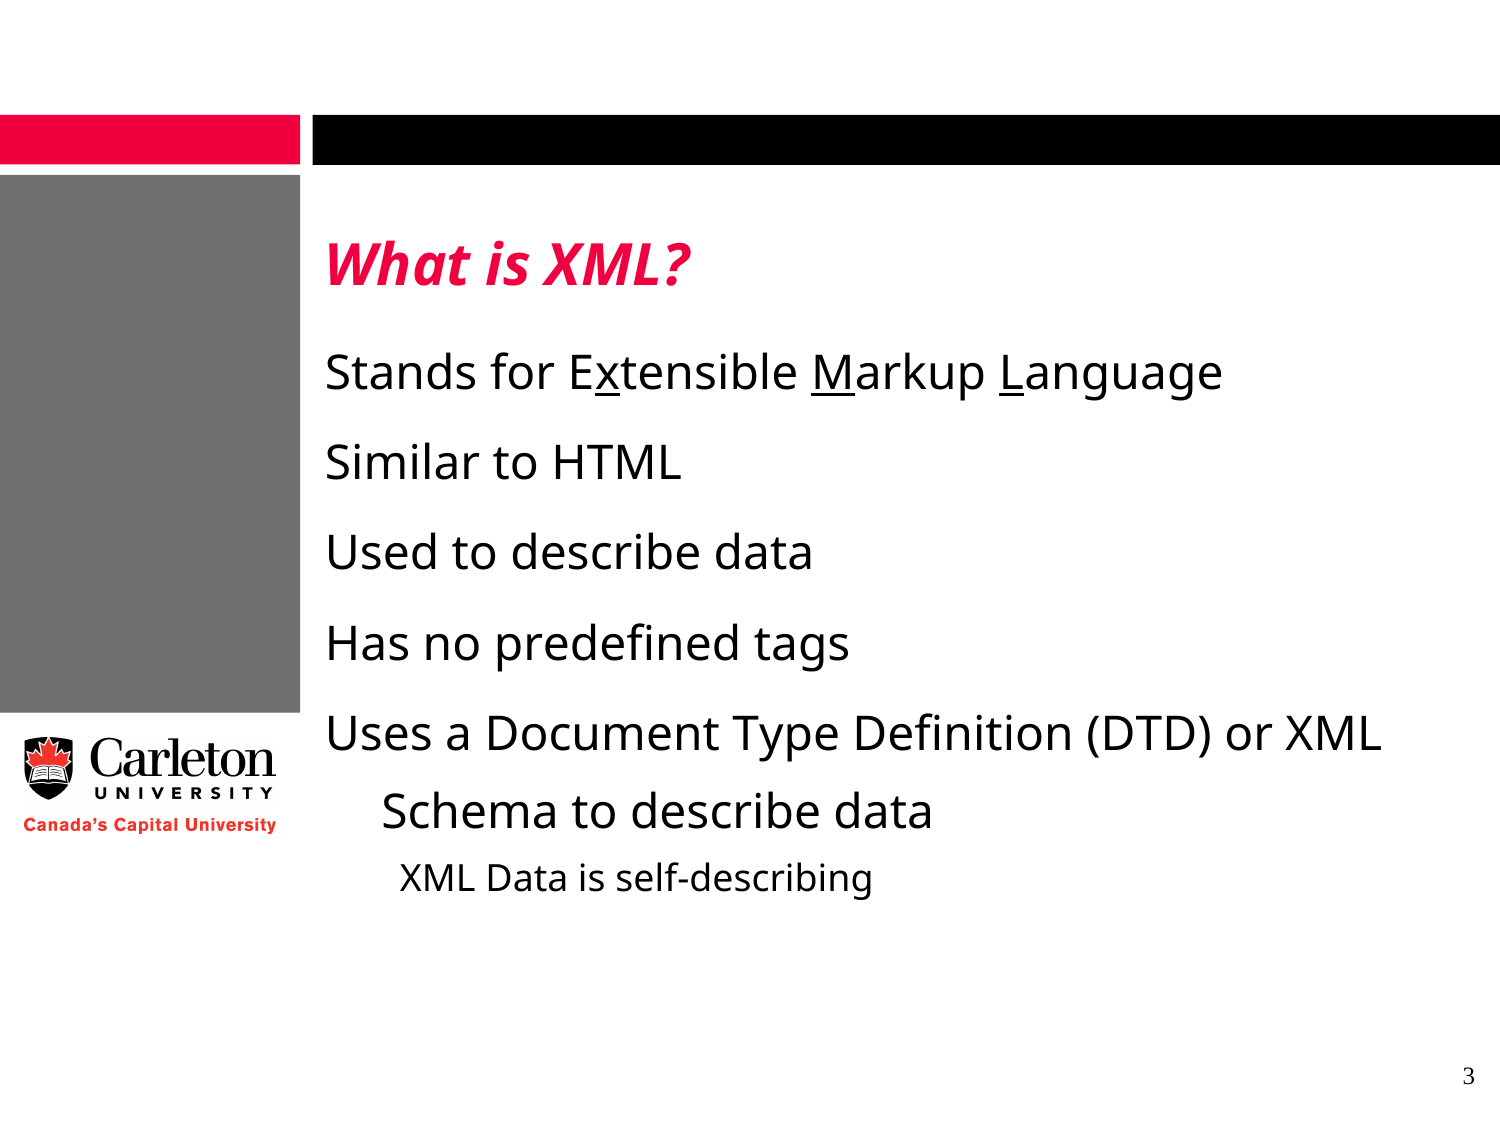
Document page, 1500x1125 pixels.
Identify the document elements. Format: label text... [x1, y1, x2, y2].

picture [24, 737, 276, 834]
list Stands for Extensible Markup Language Similar to HTML Used to describe data Has no predefined tags Uses a Document Type Definition (DTD) or XML Schema to describe data XML Data is self-describing [324, 324, 1450, 1036]
title What is XML? [324, 194, 1450, 324]
